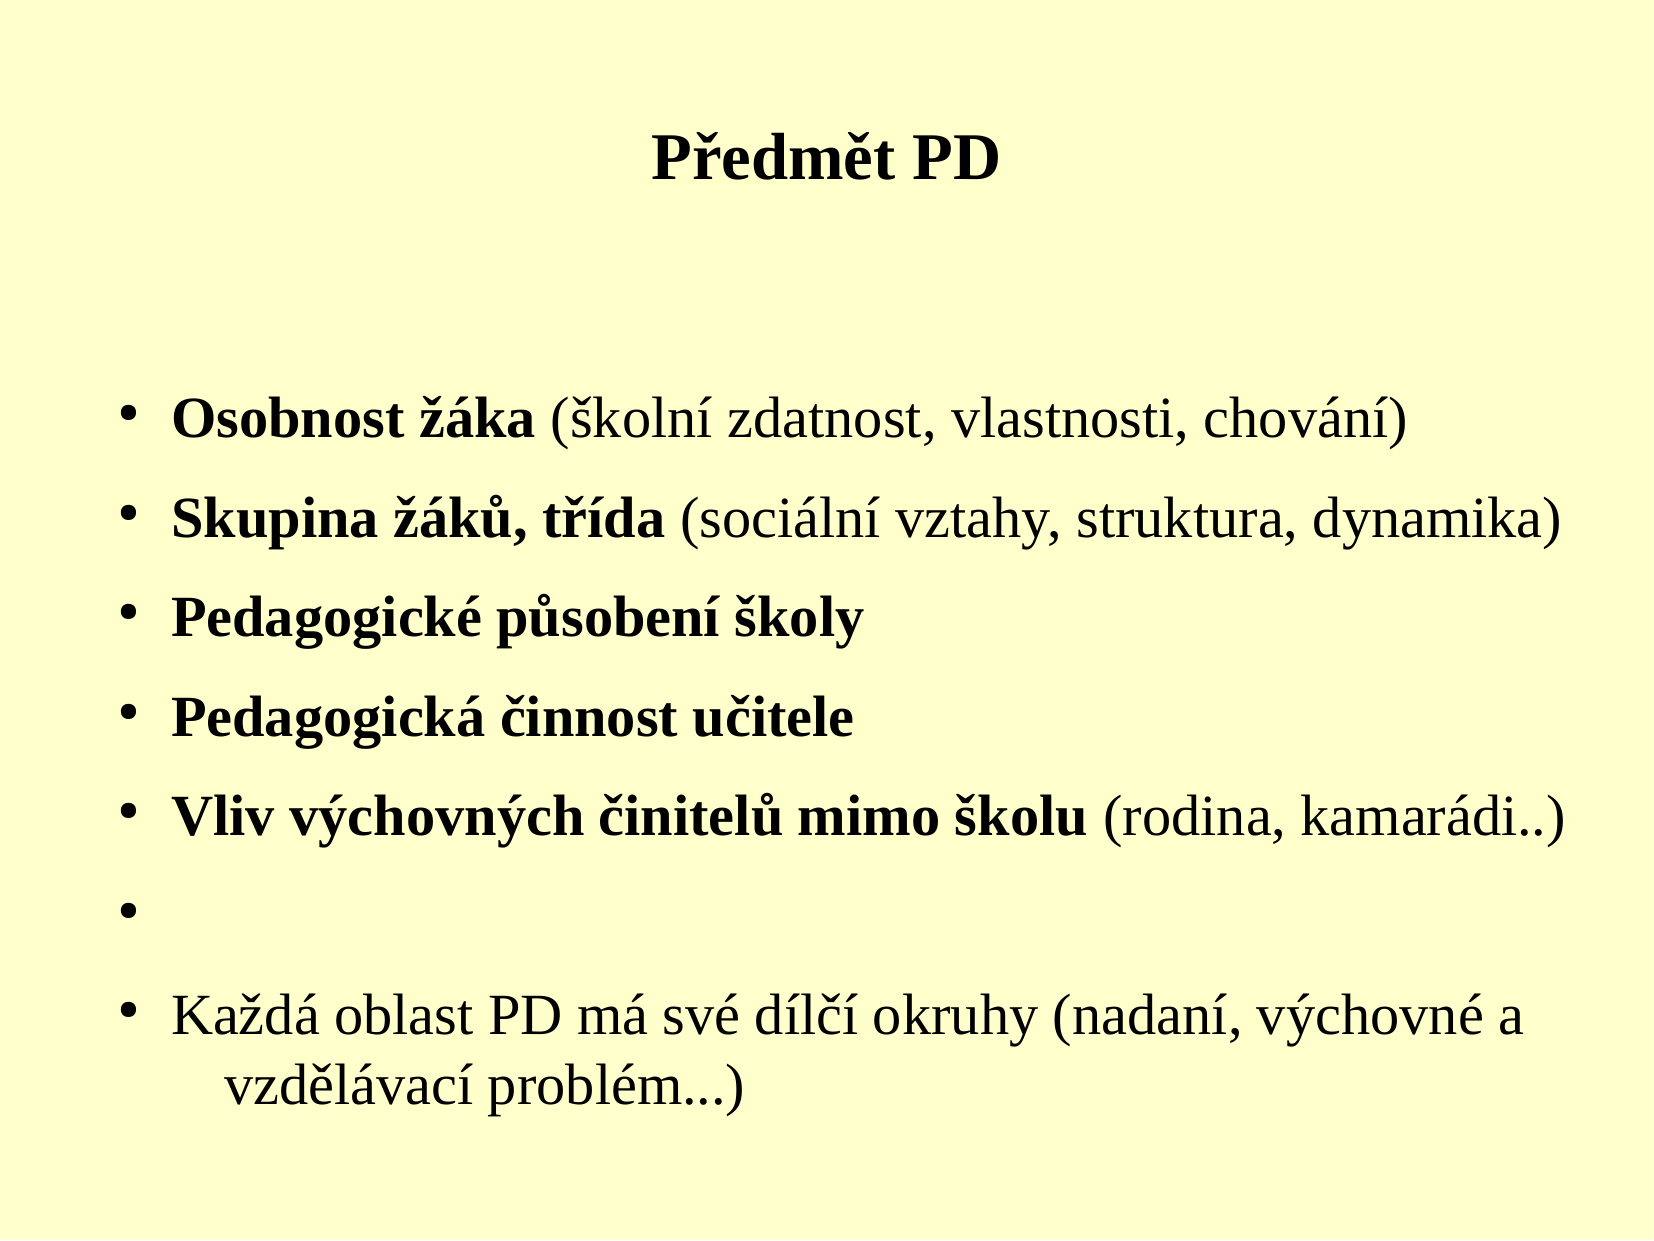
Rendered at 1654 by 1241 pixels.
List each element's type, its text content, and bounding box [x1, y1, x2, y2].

title Předmět PD [82, 49, 1571, 257]
list Osobnost žáka (školní zdatnost, vlastnosti, chování) Skupina žáků, třída (sociální vztahy, struktura, dynamika) Pedagogické působení školy Pedagogická činnost učitele Vliv výchovných činitelů mimo školu (rodina, kamarádi..) Každá oblast PD má své dílčí okruhy (nadaní, výchovné a vzdělávací problém...) [82, 290, 1571, 1109]
